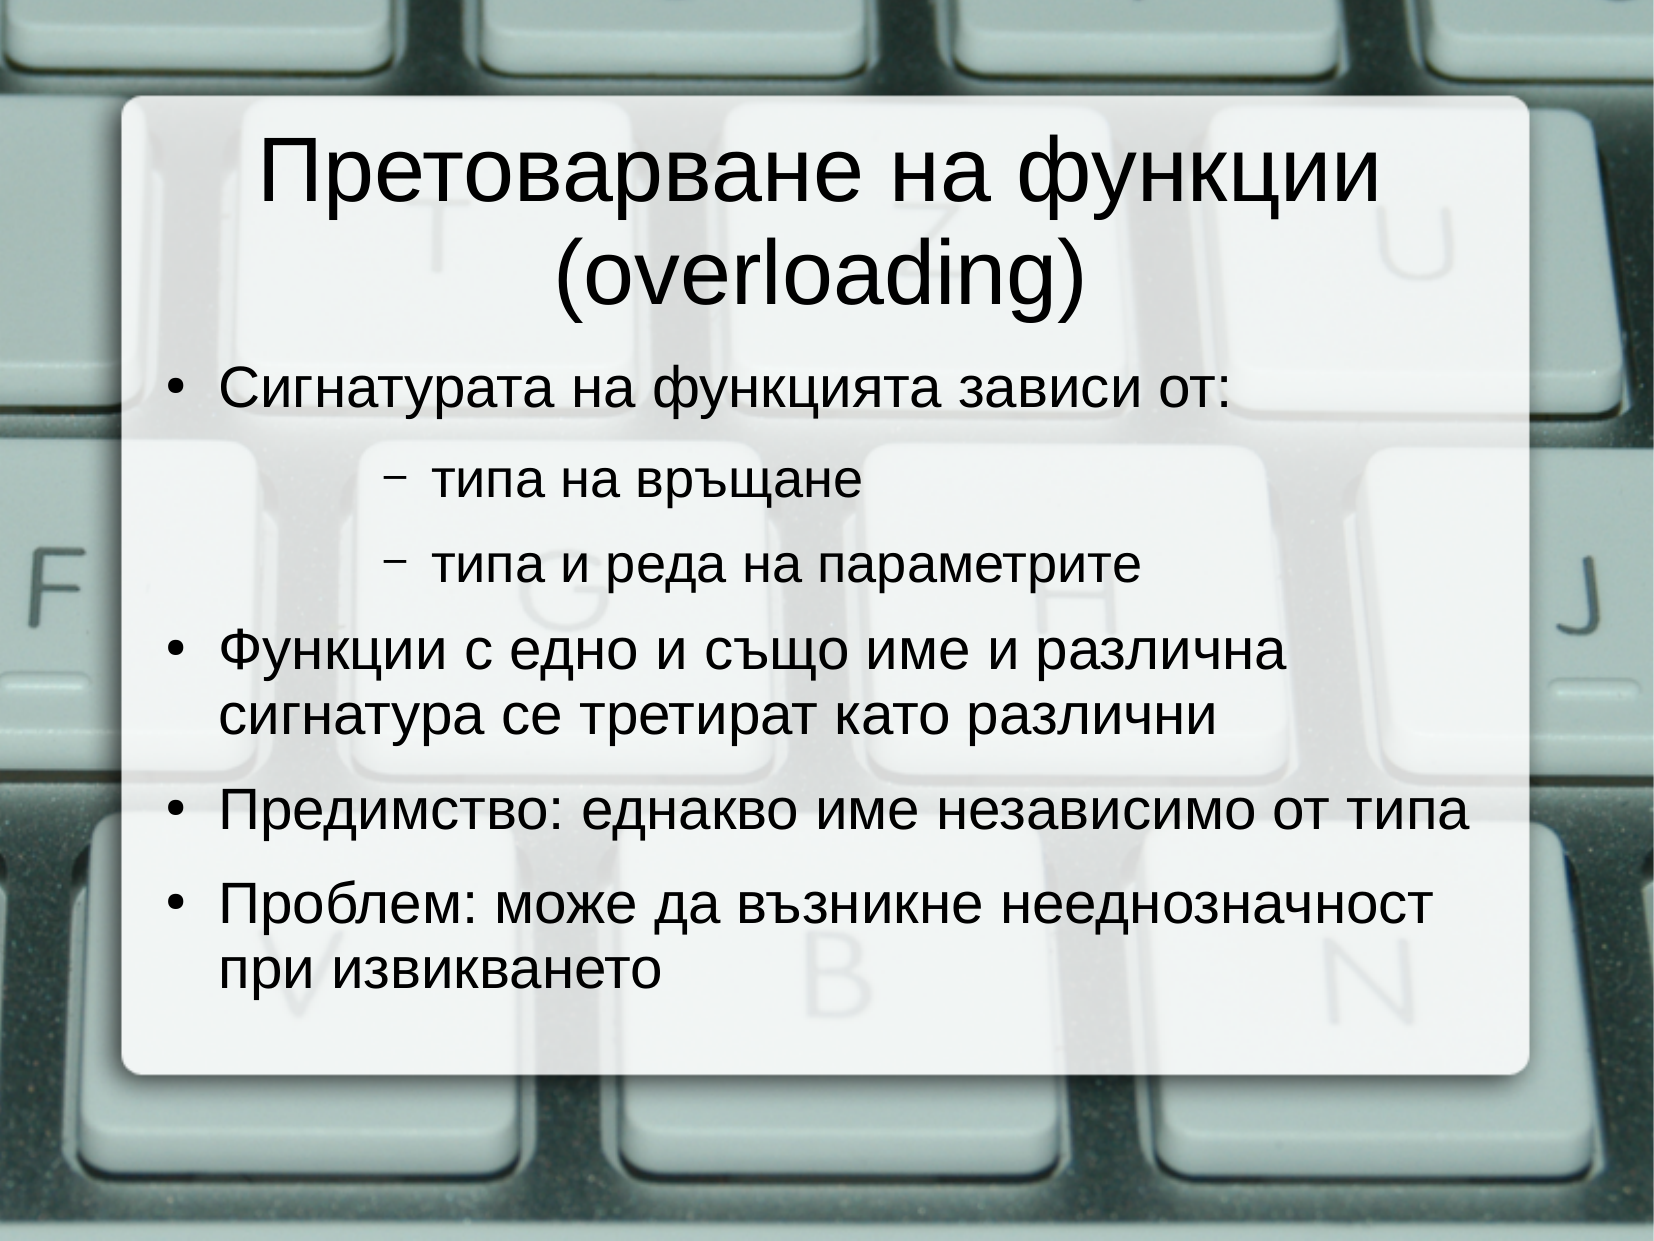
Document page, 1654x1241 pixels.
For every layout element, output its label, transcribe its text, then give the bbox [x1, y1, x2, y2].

list Сигнатурата на функцията зависи от: типа на връщане типа и реда на параметрите Функции с едно и също име и различна сигнатура се третират като различни Предимство: еднакво име независимо от типа Проблем: може да възникне нееднозначност при извикването [147, 354, 1506, 1074]
title Претоварване на функции (overloading) [135, 117, 1506, 325]
picture [0, 0, 1654, 1241]
